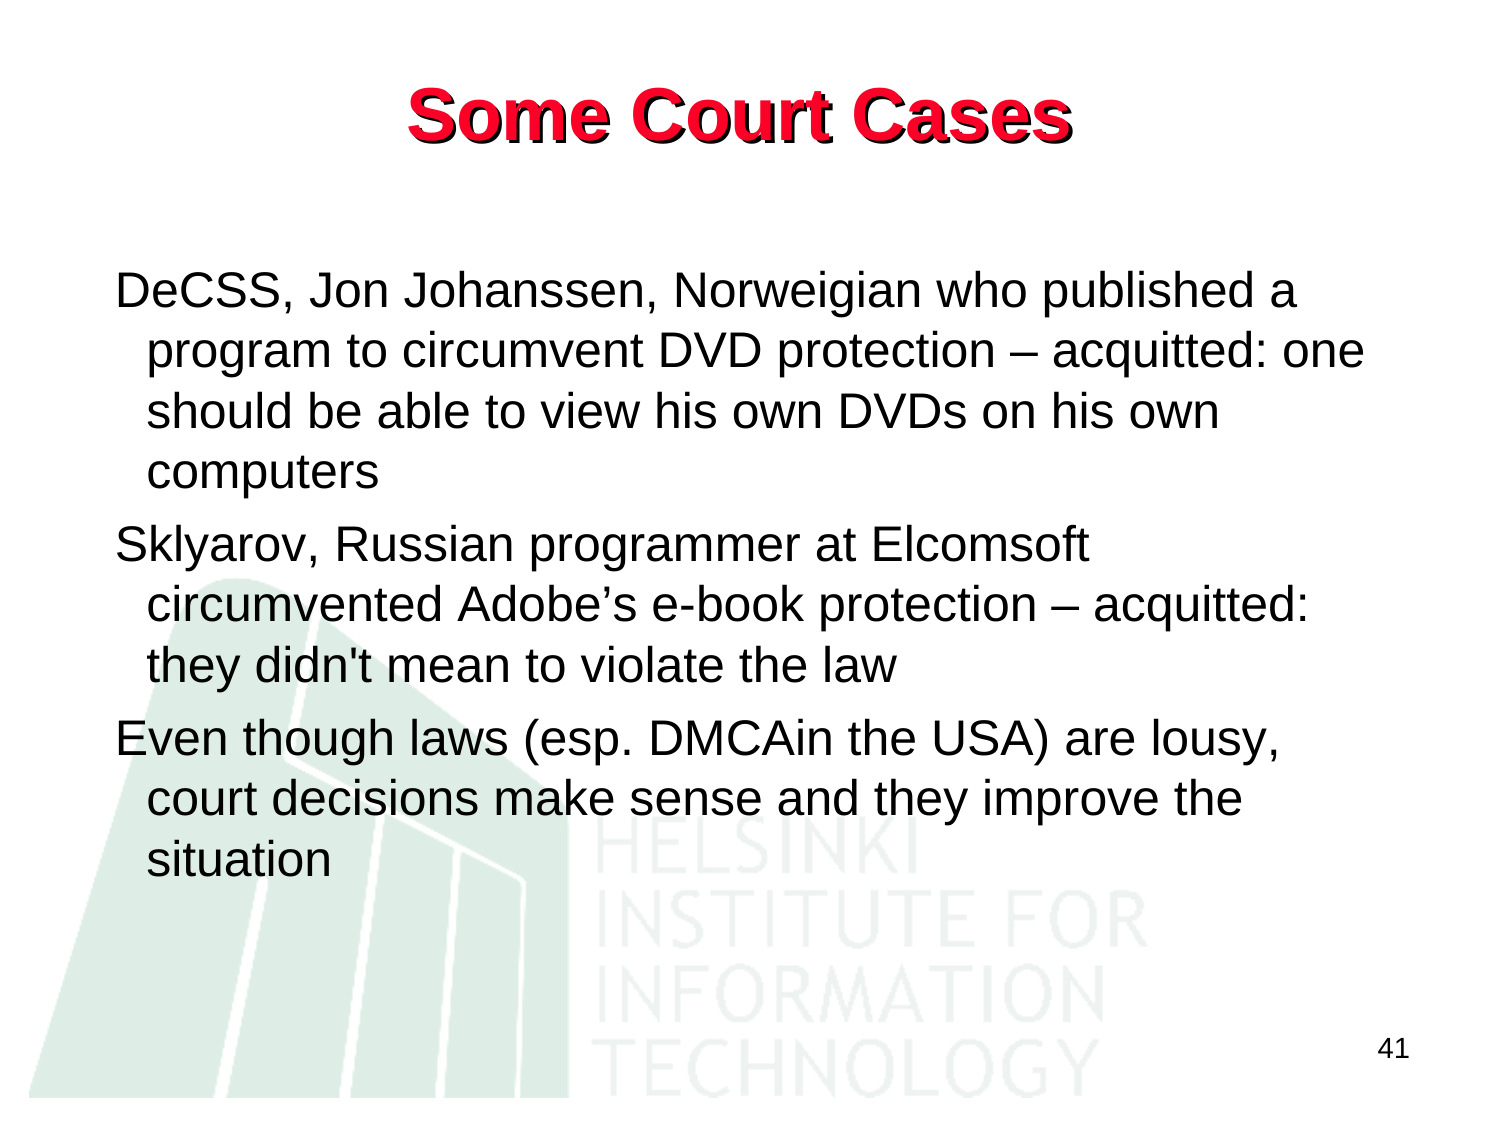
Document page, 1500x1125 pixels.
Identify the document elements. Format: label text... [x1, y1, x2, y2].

list DeCSS, Jon Johanssen, Norweigian who published a program to circumvent DVD protection – acquitted: one should be able to view his own DVDs on his own computers Sklyarov, Russian programmer at Elcomsoft circumvented Adobe’s e-book protection – acquitted: they didn't mean to violate the law Even though laws (esp. DMCAin the USA) are lousy, court decisions make sense and they improve the situation [99, 249, 1401, 1051]
title Some Court Cases [99, 61, 1401, 175]
